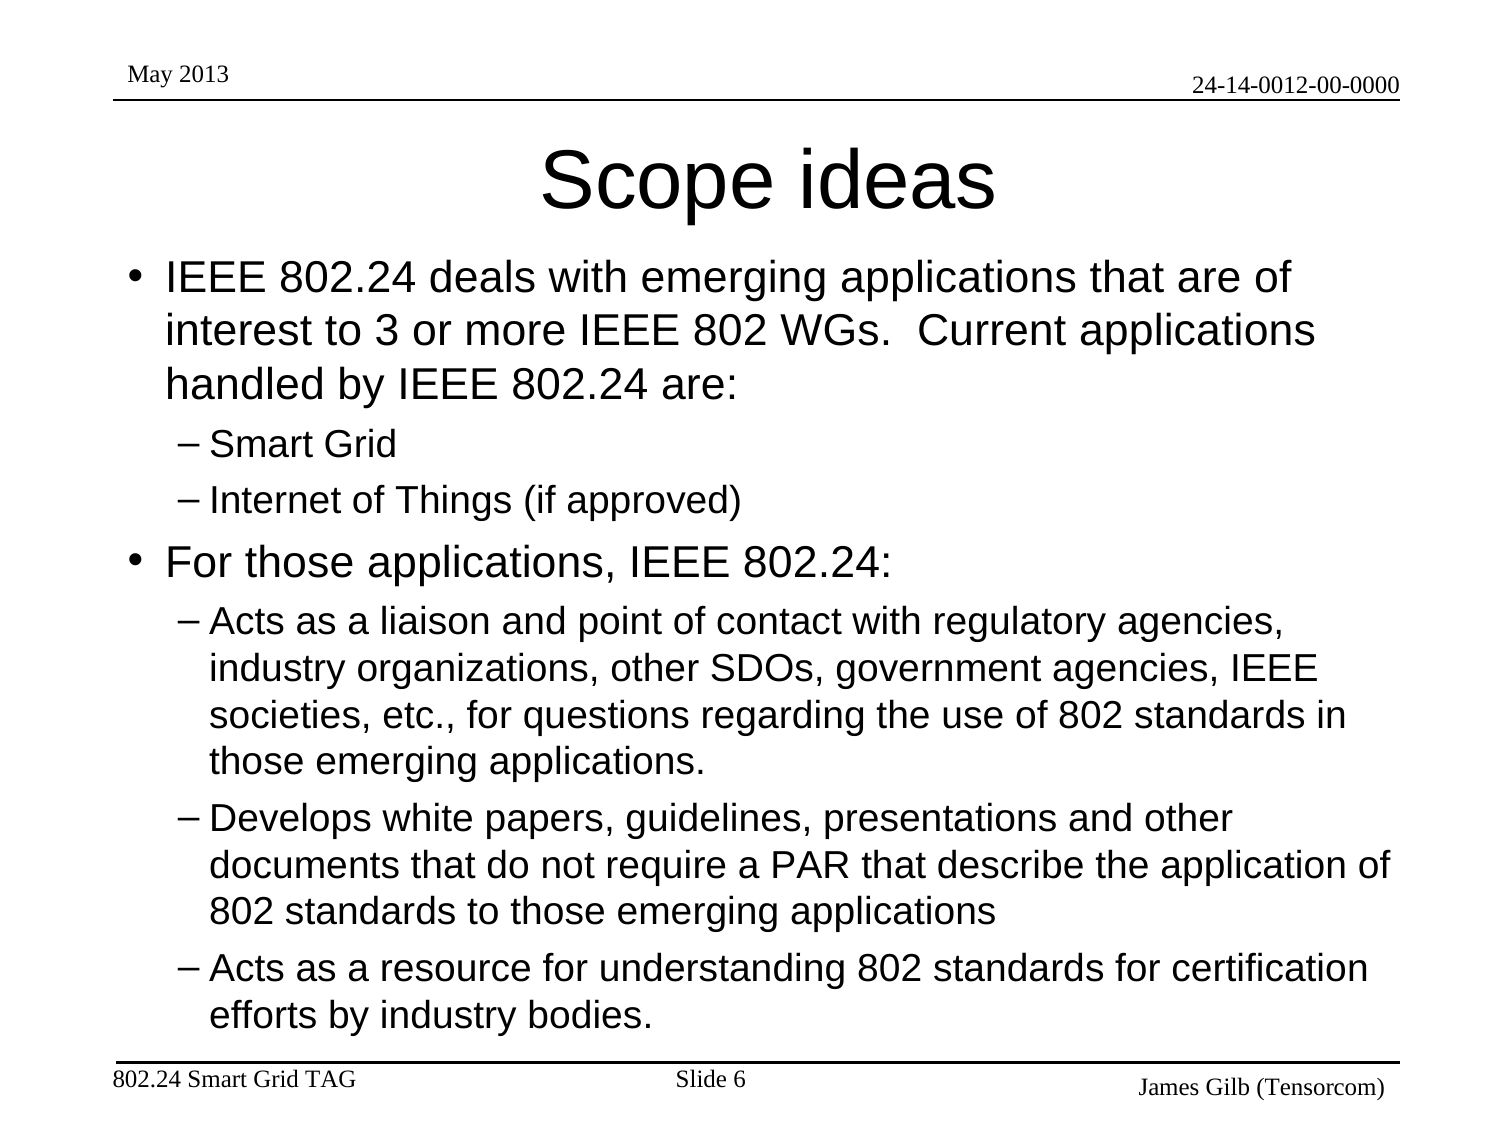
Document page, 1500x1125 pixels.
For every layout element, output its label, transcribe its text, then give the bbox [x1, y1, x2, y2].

list IEEE 802.24 deals with emerging applications that are of interest to 3 or more IEEE 802 WGs. Current applications handled by IEEE 802.24 are: Smart Grid Internet of Things (if approved) For those applications, IEEE 802.24: Acts as a liaison and point of contact with regulatory agencies, industry organizations, other SDOs, government agencies, IEEE societies, etc., for questions regarding the use of 802 standards in those emerging applications. Develops white papers, guidelines, presentations and other documents that do not require a PAR that describe the application of 802 standards to those emerging applications Acts as a resource for understanding 802 standards for certification efforts by industry bodies. [112, 239, 1426, 1051]
title Scope ideas [112, 112, 1426, 238]
